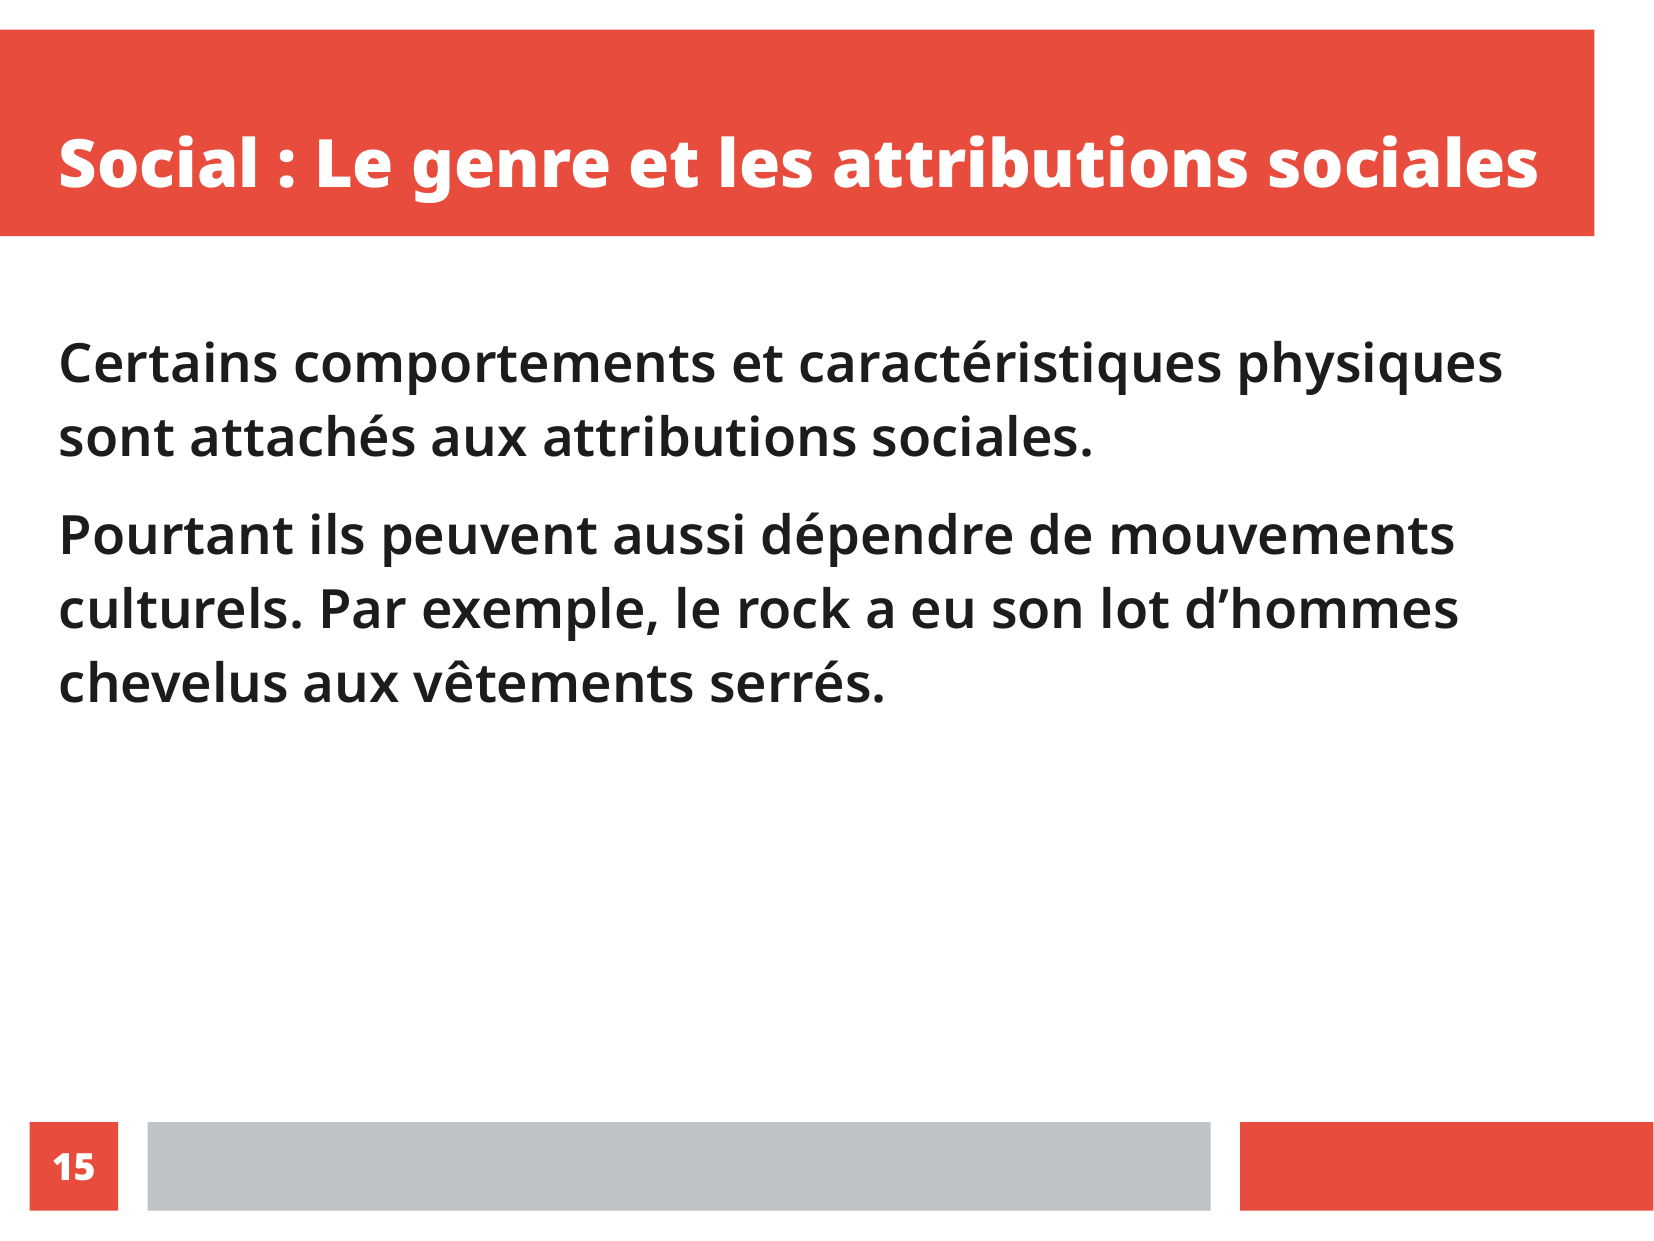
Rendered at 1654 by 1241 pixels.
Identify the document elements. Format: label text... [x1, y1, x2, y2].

title Social : Le genre et les attributions sociales [59, 59, 1595, 207]
list Certains comportements et caractéristiques physiques sont attachés aux attributions sociales. Pourtant ils peuvent aussi dépendre de mouvements culturels. Par exemple, le rock a eu son lot d’hommes chevelus aux vêtements serrés. [59, 324, 1565, 1093]
